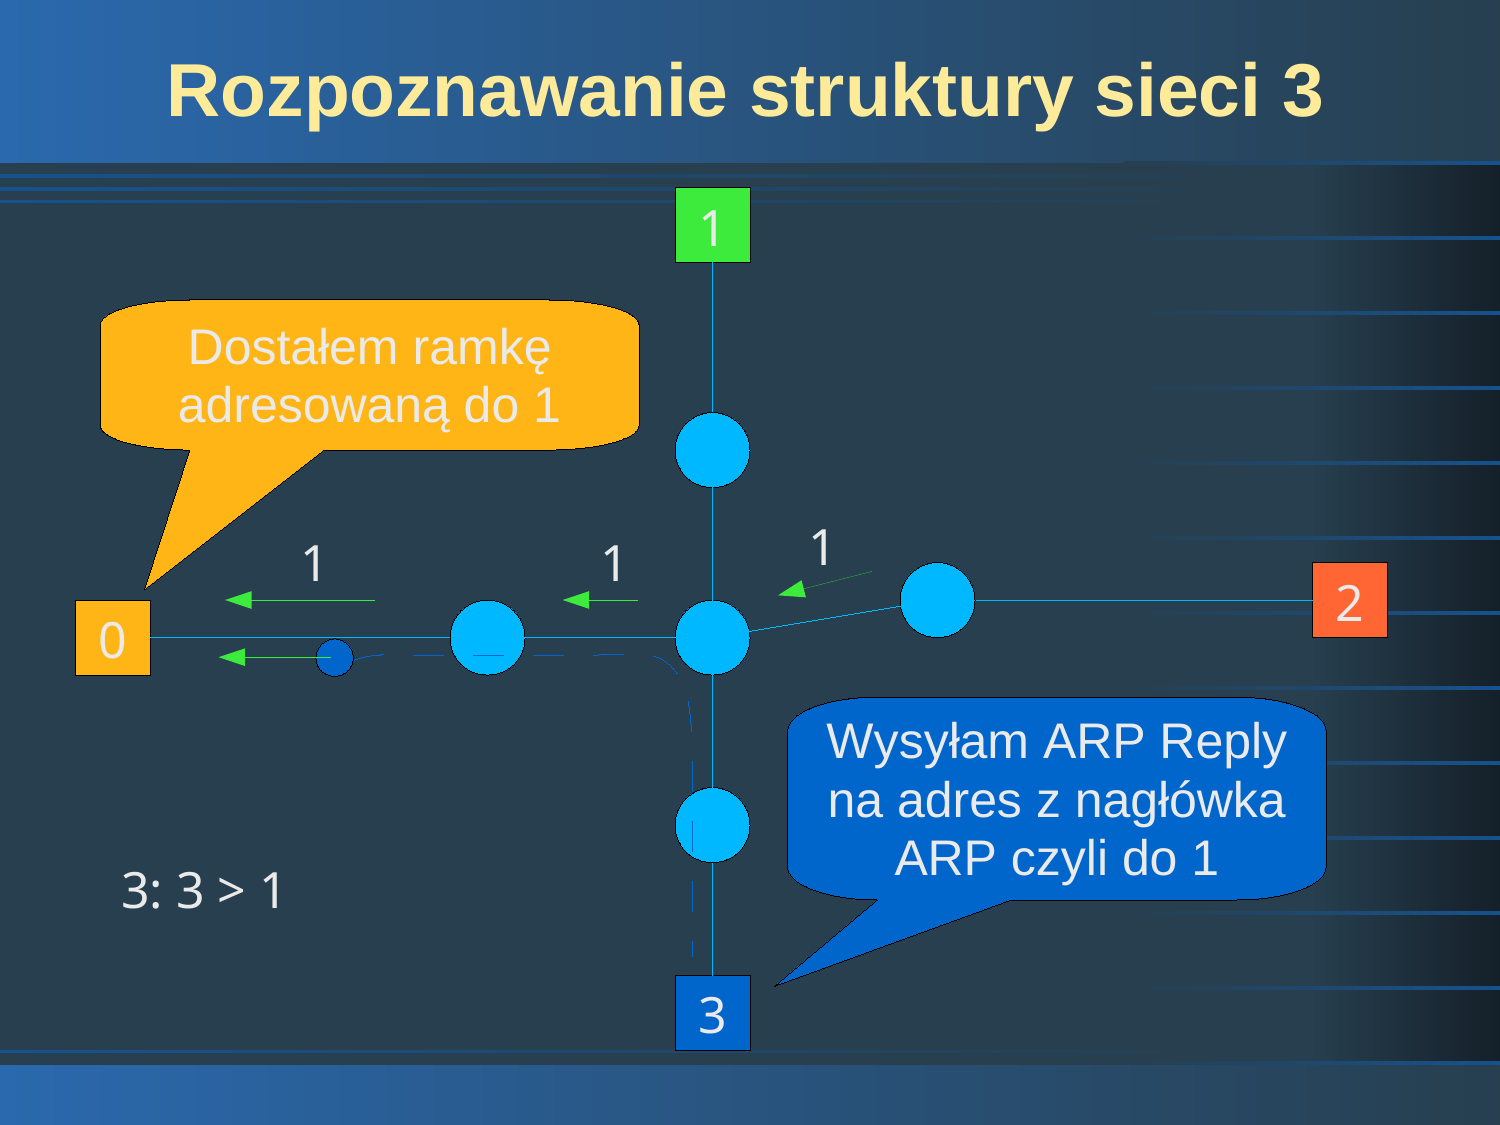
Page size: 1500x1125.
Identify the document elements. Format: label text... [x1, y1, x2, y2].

text_box [900, 562, 976, 638]
text_box 1 [600, 525, 633, 596]
text_box Dostałem ramkę adresowaną do 1 [100, 299, 640, 590]
title Rozpoznawanie struktury sieci 3 [83, 24, 1409, 151]
text_box 1 [808, 508, 847, 580]
text_box Wysyłam ARP Reply na adres z nagłówka ARP czyli do 1 [774, 697, 1327, 987]
text_box 1 [675, 187, 751, 263]
text_box 1 [300, 525, 333, 596]
text_box [315, 638, 354, 677]
text_box 3: 3 > 1 [121, 851, 317, 922]
text_box [675, 787, 751, 863]
text_box 3 [675, 975, 751, 1051]
text_box [450, 600, 526, 676]
text_box 0 [75, 600, 151, 676]
text_box 2 [1312, 562, 1388, 638]
text_box [675, 600, 751, 676]
text_box [675, 412, 751, 488]
